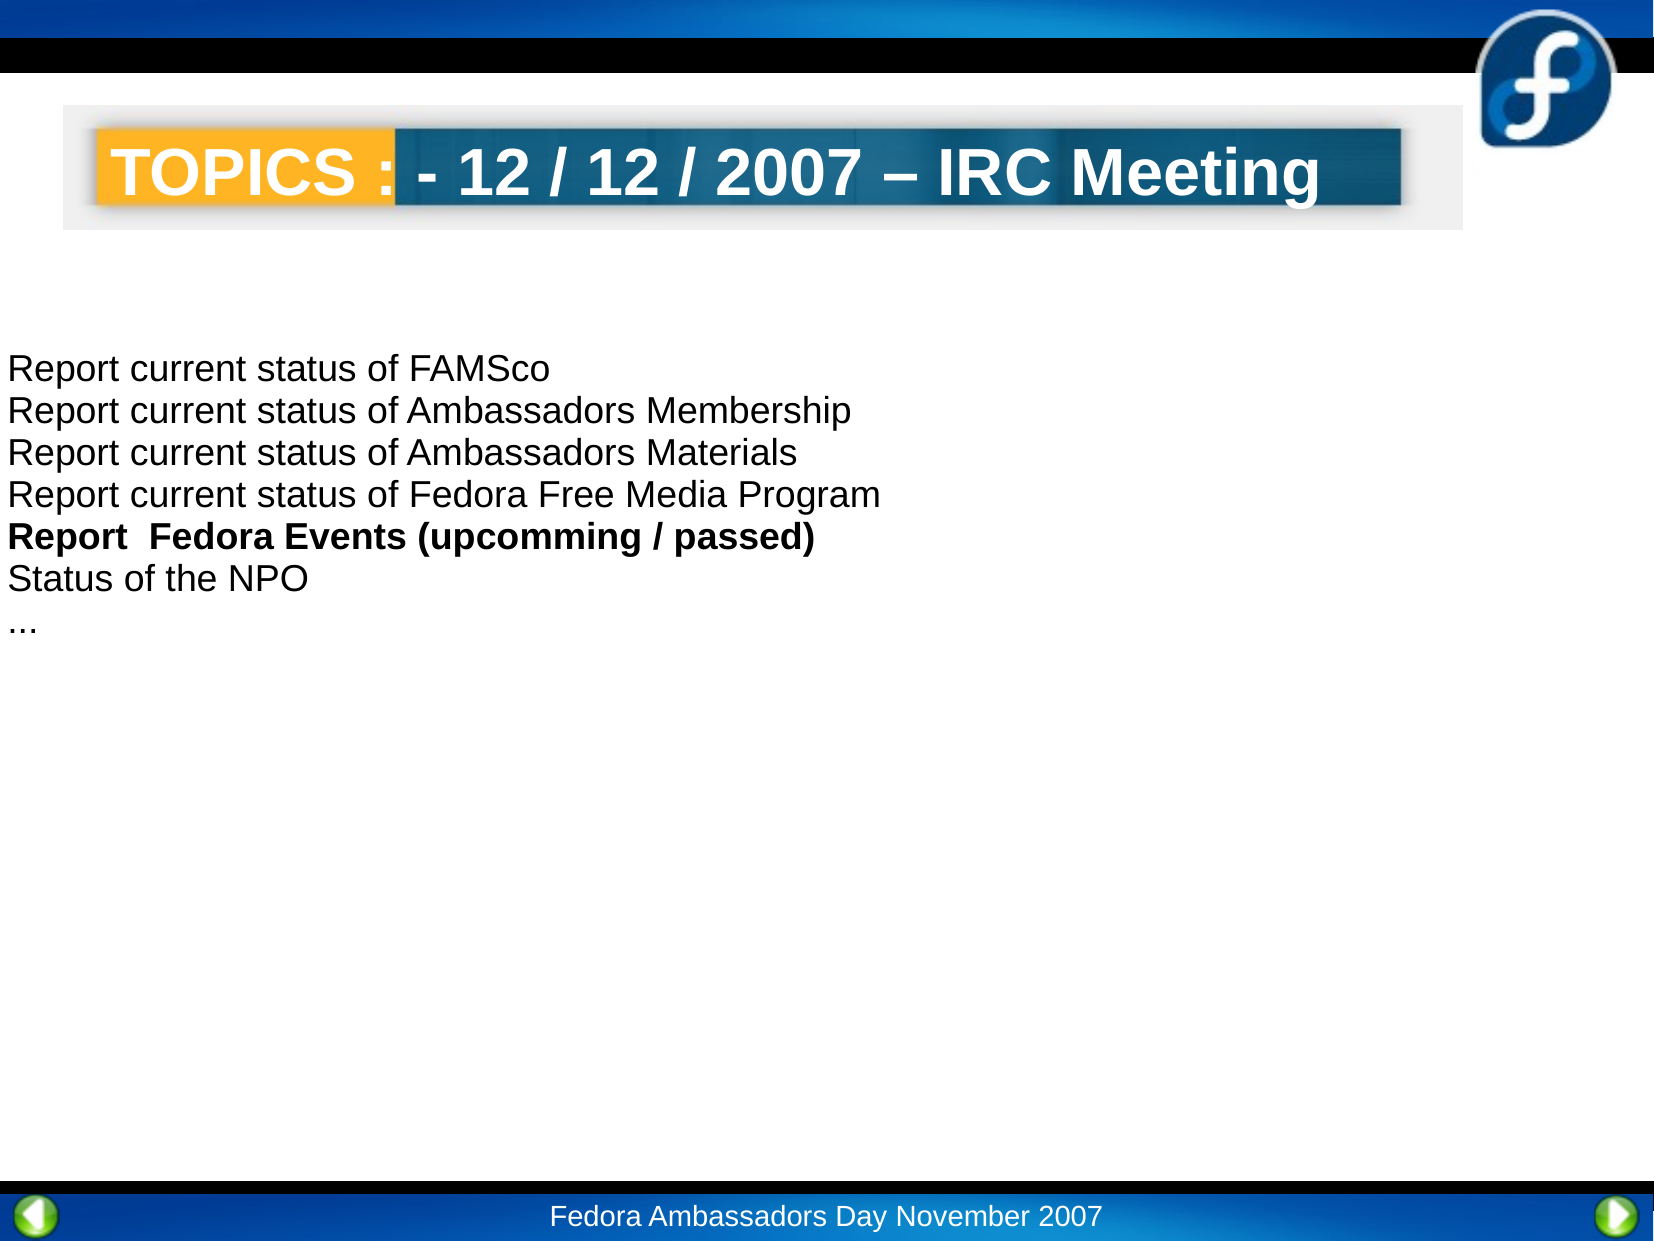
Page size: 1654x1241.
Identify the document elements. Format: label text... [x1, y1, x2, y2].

text_box TOPICS : - 12 / 12 / 2007 – IRC Meeting [95, 127, 1340, 218]
picture [0, 0, 1654, 251]
picture [1074, 1208, 1082, 1223]
picture [0, 1194, 1654, 1241]
picture [1008, 1212, 1016, 1217]
text_box Report current status of FAMSco Report current status of Ambassadors Membership Report current status of Ambassadors Materials Report current status of Fedora Free Media Program Report Fedora Events (upcomming / passed) Status of the NPO ... [0, 340, 1635, 1110]
picture [1058, 1208, 1066, 1220]
